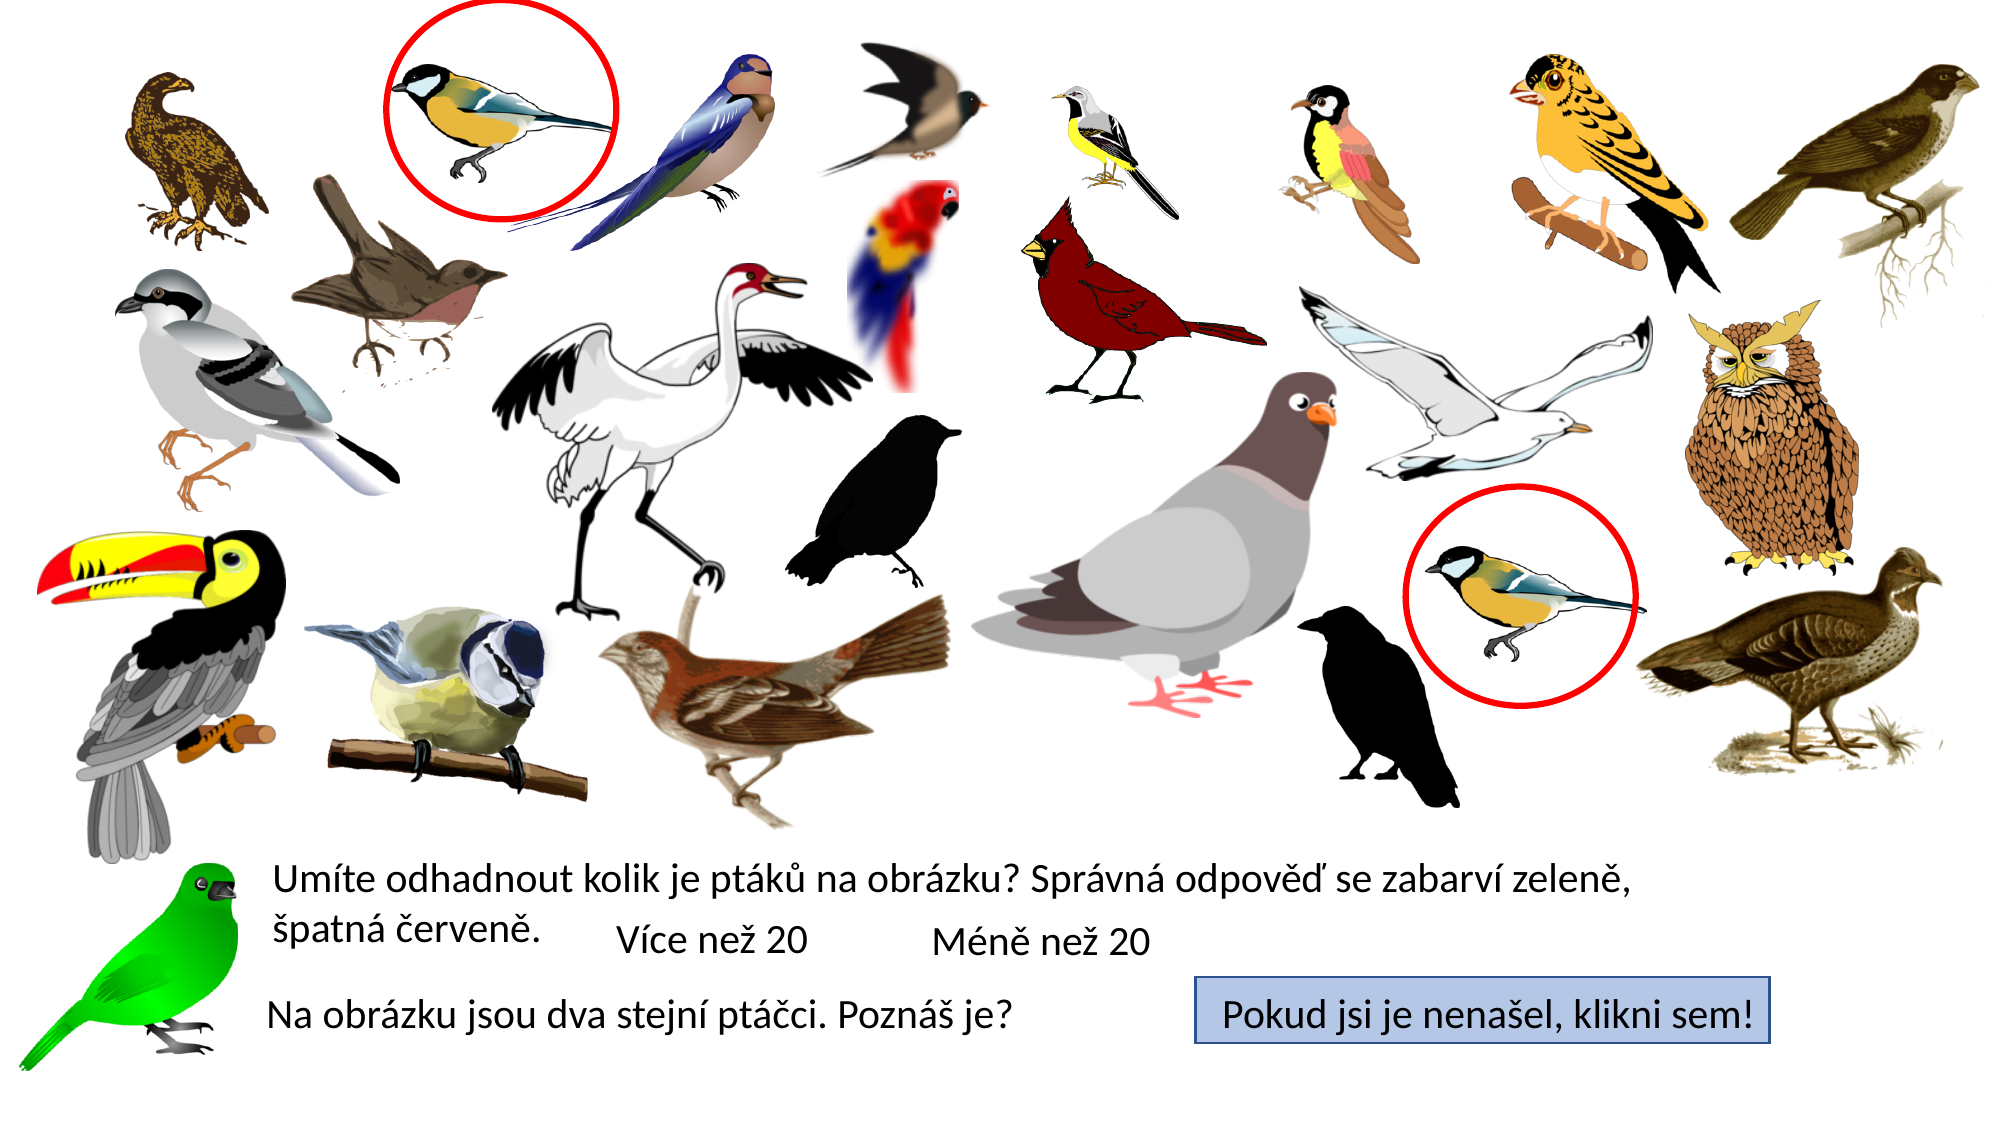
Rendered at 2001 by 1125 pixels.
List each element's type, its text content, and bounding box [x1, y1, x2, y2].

picture [115, 54, 962, 830]
text_box [1196, 966, 1770, 979]
text_box Více než 20 [601, 904, 848, 970]
picture [19, 530, 286, 1071]
text_box Méně než 20 [916, 906, 1168, 972]
picture [971, 54, 1721, 808]
text_box Na obrázku jsou dva stejní ptáčci. Poznáš je? Pokud jsi je nenašel, klikni sem! [251, 979, 1833, 1046]
picture [125, 72, 269, 251]
picture [1618, 64, 1996, 776]
picture [390, 54, 613, 216]
picture [1278, 85, 1420, 264]
text_box Umíte odhadnout kolik je ptáků na obrázku? Správná odpověď se zabarví zeleně, špatná červeně. [257, 843, 1672, 960]
picture [1410, 546, 1632, 685]
picture [815, 41, 992, 179]
